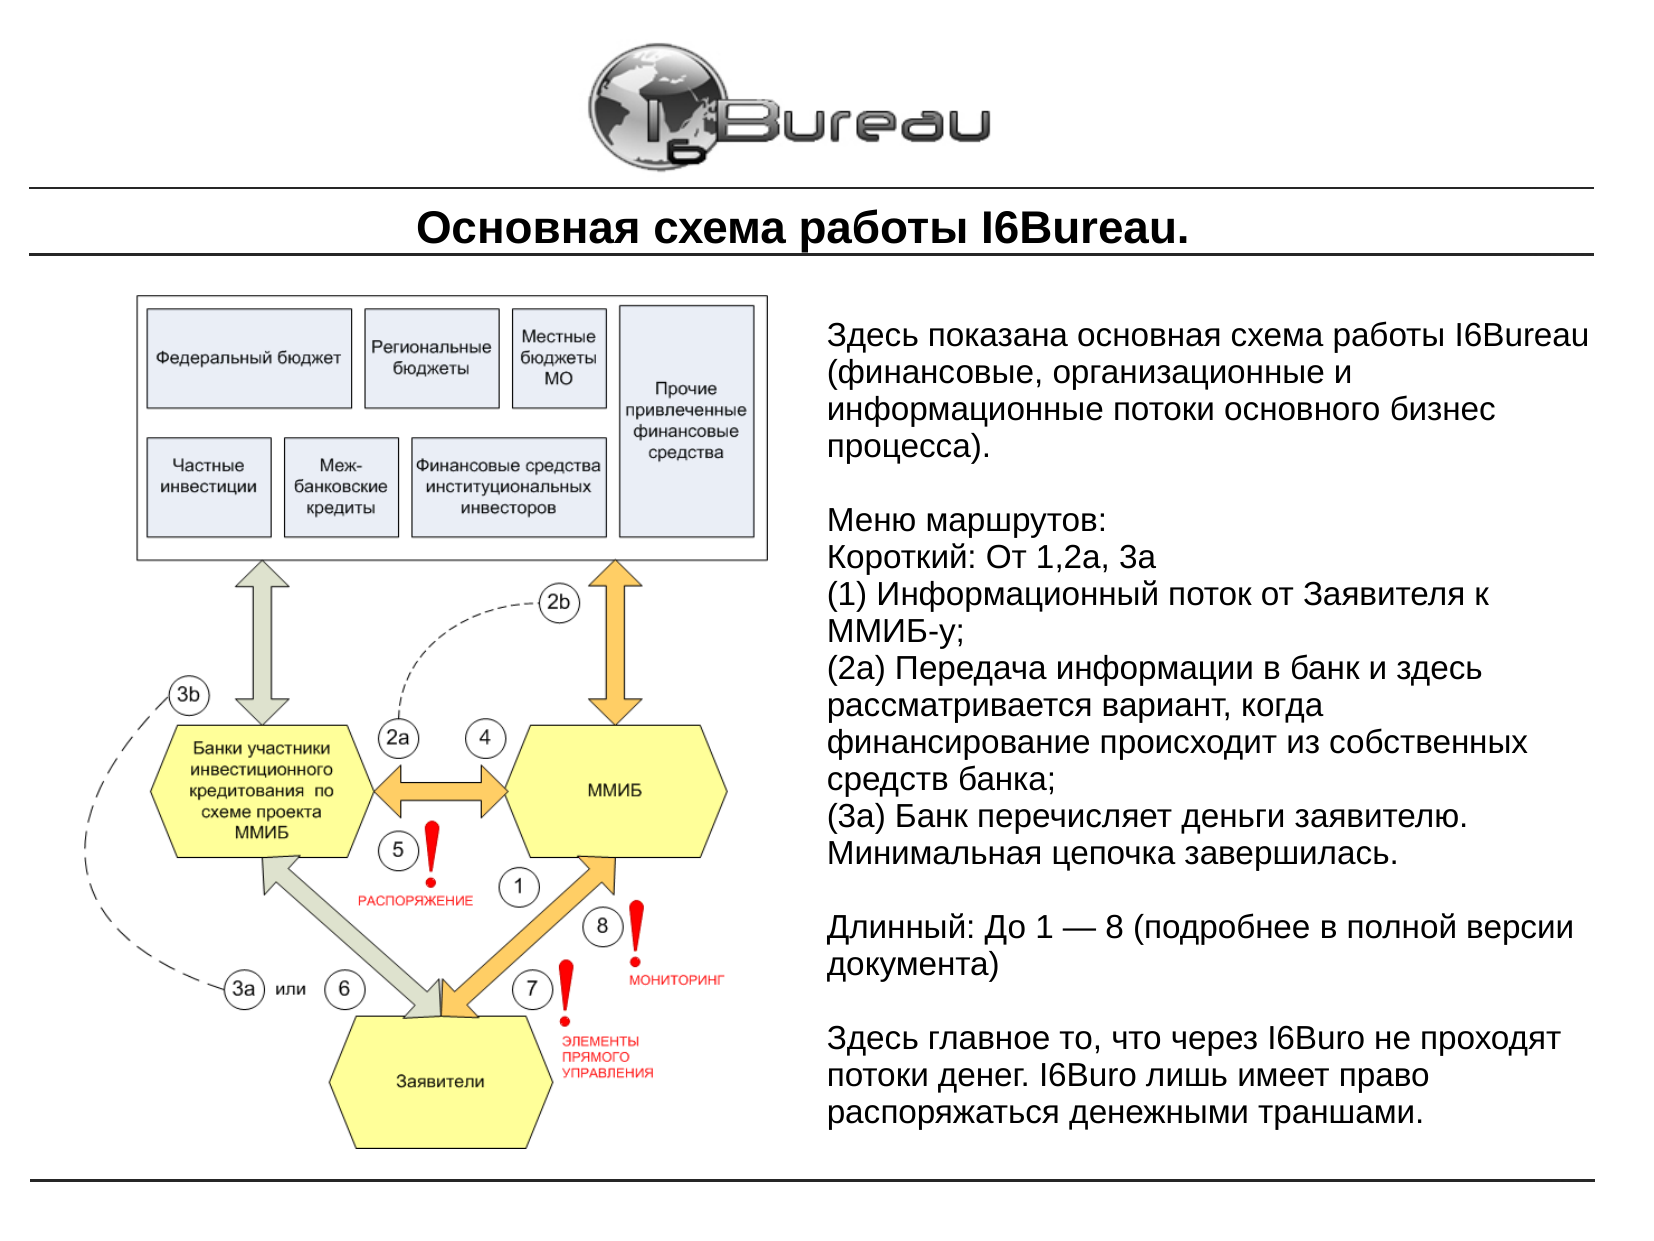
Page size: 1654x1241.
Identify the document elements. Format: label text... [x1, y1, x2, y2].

picture [29, 5, 1594, 188]
title Здесь показана основная схема работы I6Bureau (финансовые, организационные и информационные потоки основного бизнес процесса). Меню маршрутов: Короткий: От 1,2a, 3а (1) Информационный поток от Заявителя к ММИБ-у; (2а) Передача информации в банк и здесь рассматривается вариант, когда финансирование происходит из собственных средств банка; (3а) Банк перечисляет деньги заявителю. Минимальная цепочка завершилась. Длинный: До 1 — 8 (подробнее в полной версии документа) Здесь главное то, что через I6Buro не проходят потоки денег. I6Buro лишь имеет право распоряжаться денежными траншами. [826, 276, 1595, 1171]
picture [84, 295, 768, 1149]
title Основная схема работы I6Bureau. [11, 188, 1595, 290]
